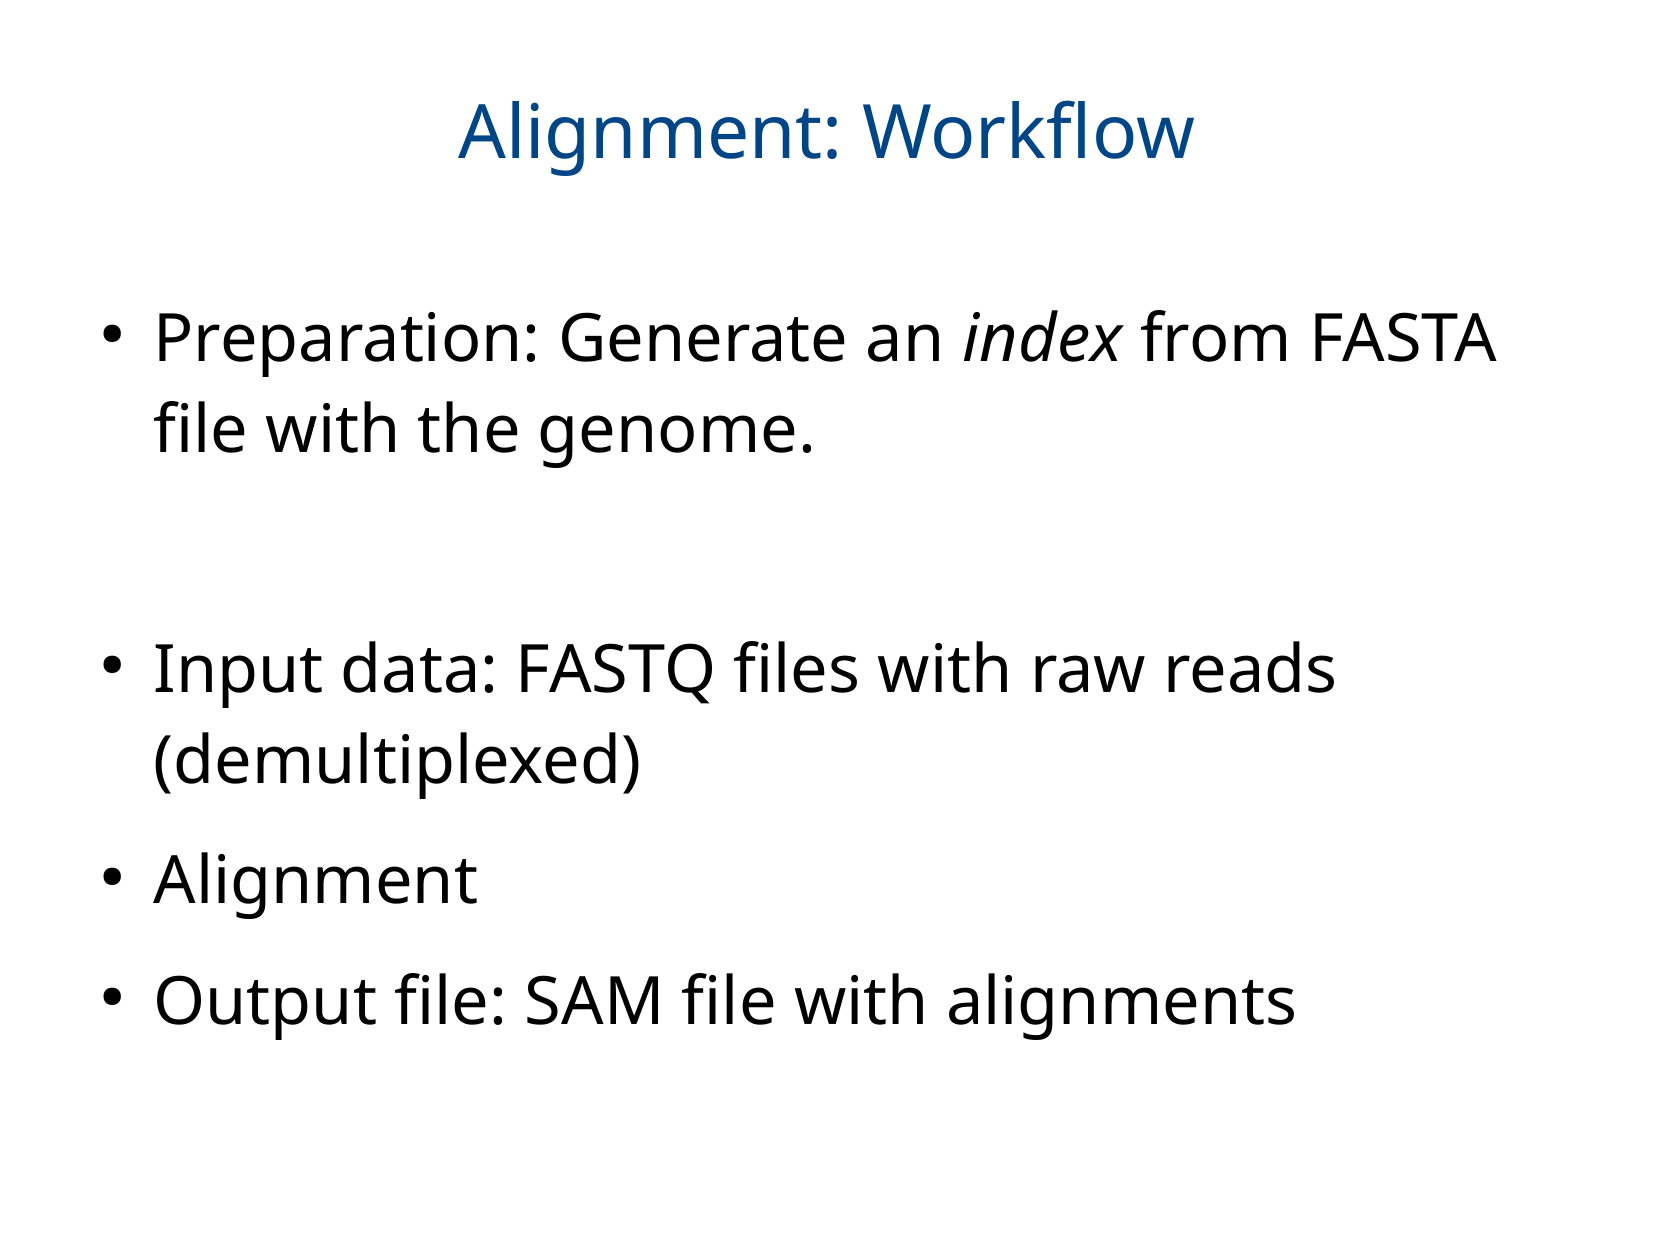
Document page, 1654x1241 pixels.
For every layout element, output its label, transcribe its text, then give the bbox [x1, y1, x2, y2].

list Preparation: Generate an index from FASTA file with the genome. Input data: FASTQ files with raw reads (demultiplexed) Alignment Output file: SAM file with alignments [82, 290, 1571, 1109]
title Alignment: Workflow [82, 49, 1571, 211]
